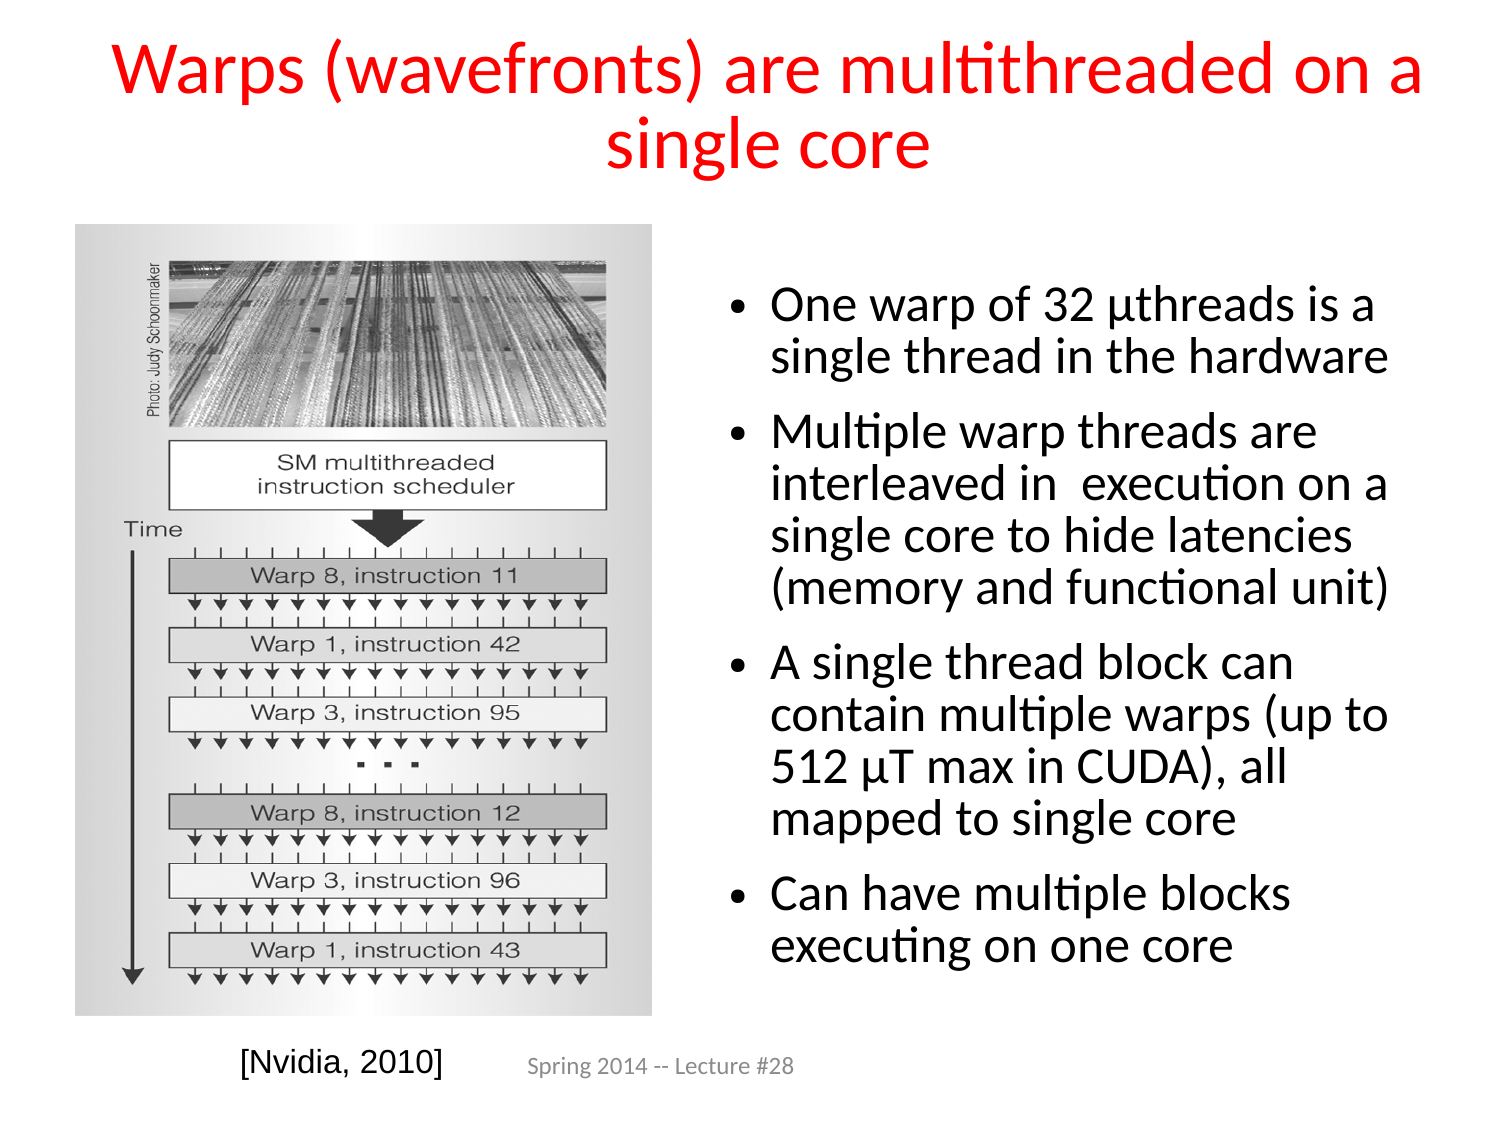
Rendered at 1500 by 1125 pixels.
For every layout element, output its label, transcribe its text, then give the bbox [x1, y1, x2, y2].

text_box [Nvidia, 2010] [225, 1032, 459, 1088]
title Warps (wavefronts) are multithreaded on a single core [75, 25, 1463, 200]
picture [75, 224, 652, 1016]
list One warp of 32 µthreads is a single thread in the hardware Multiple warp threads are interleaved in execution on a single core to hide latencies (memory and functional unit) A single thread block can contain multiple warps (up to 512 µT max in CUDA), all mapped to single core Can have multiple blocks executing on one core [700, 275, 1475, 1000]
